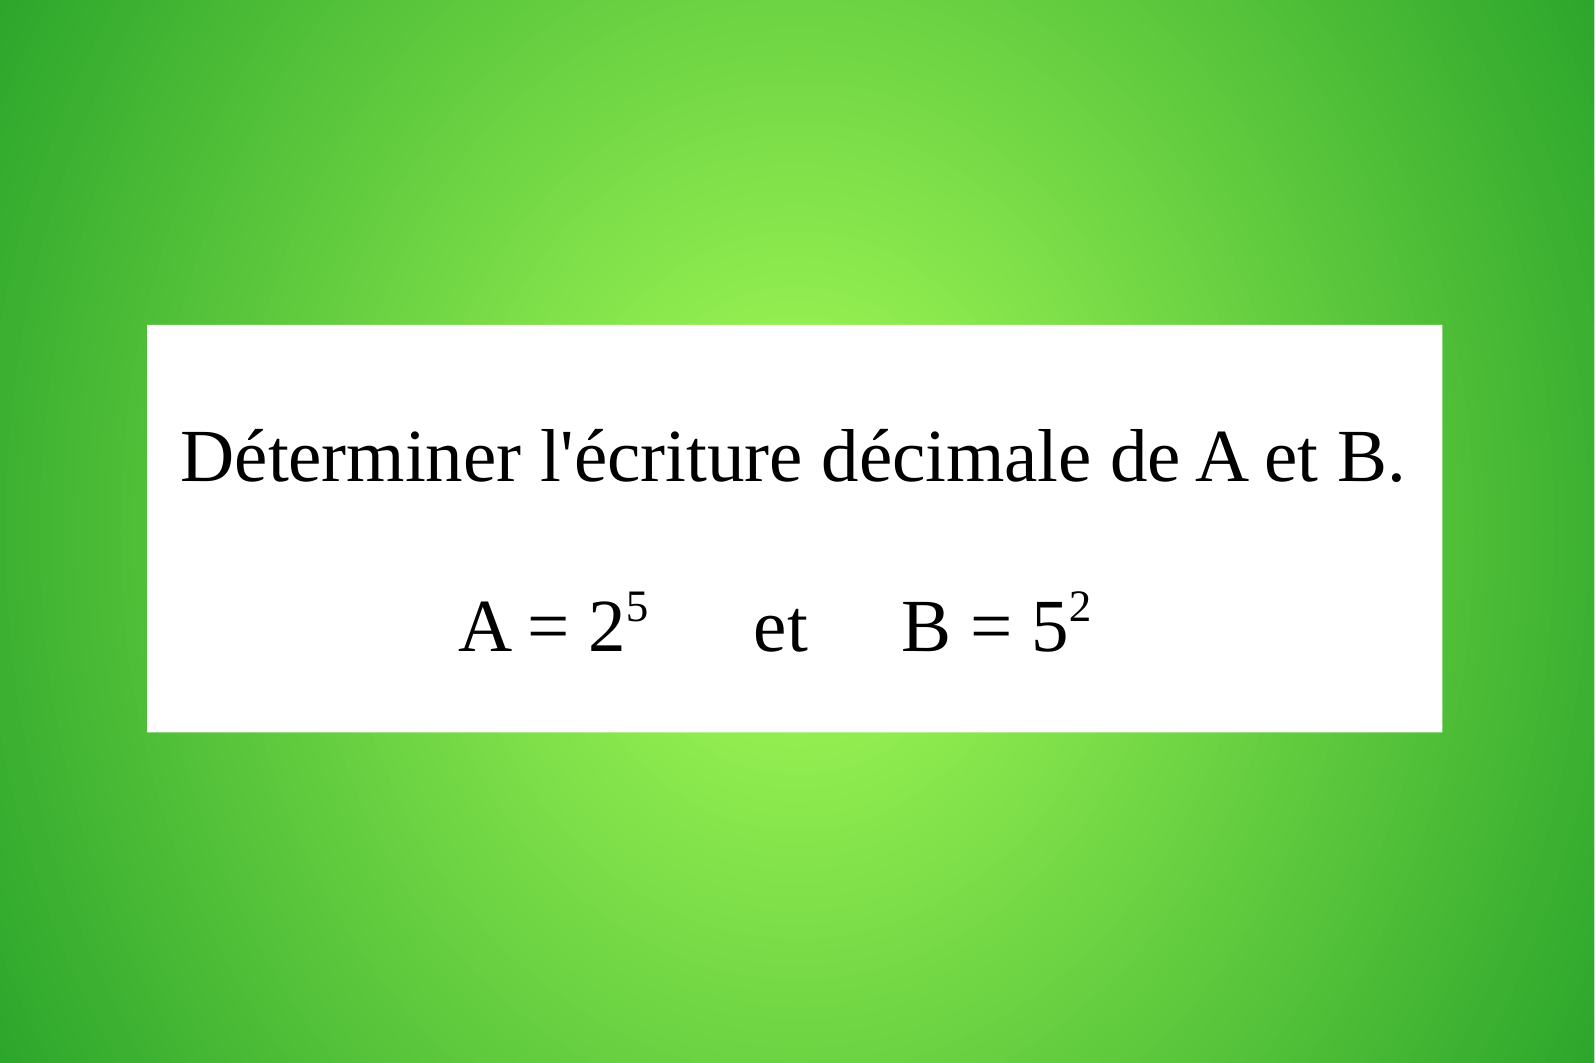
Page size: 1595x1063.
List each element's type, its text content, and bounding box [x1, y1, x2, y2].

picture [0, 0, 1595, 1063]
text_box Déterminer l'écriture décimale de A et B. A = 25 et B = 52 [147, 324, 1443, 733]
